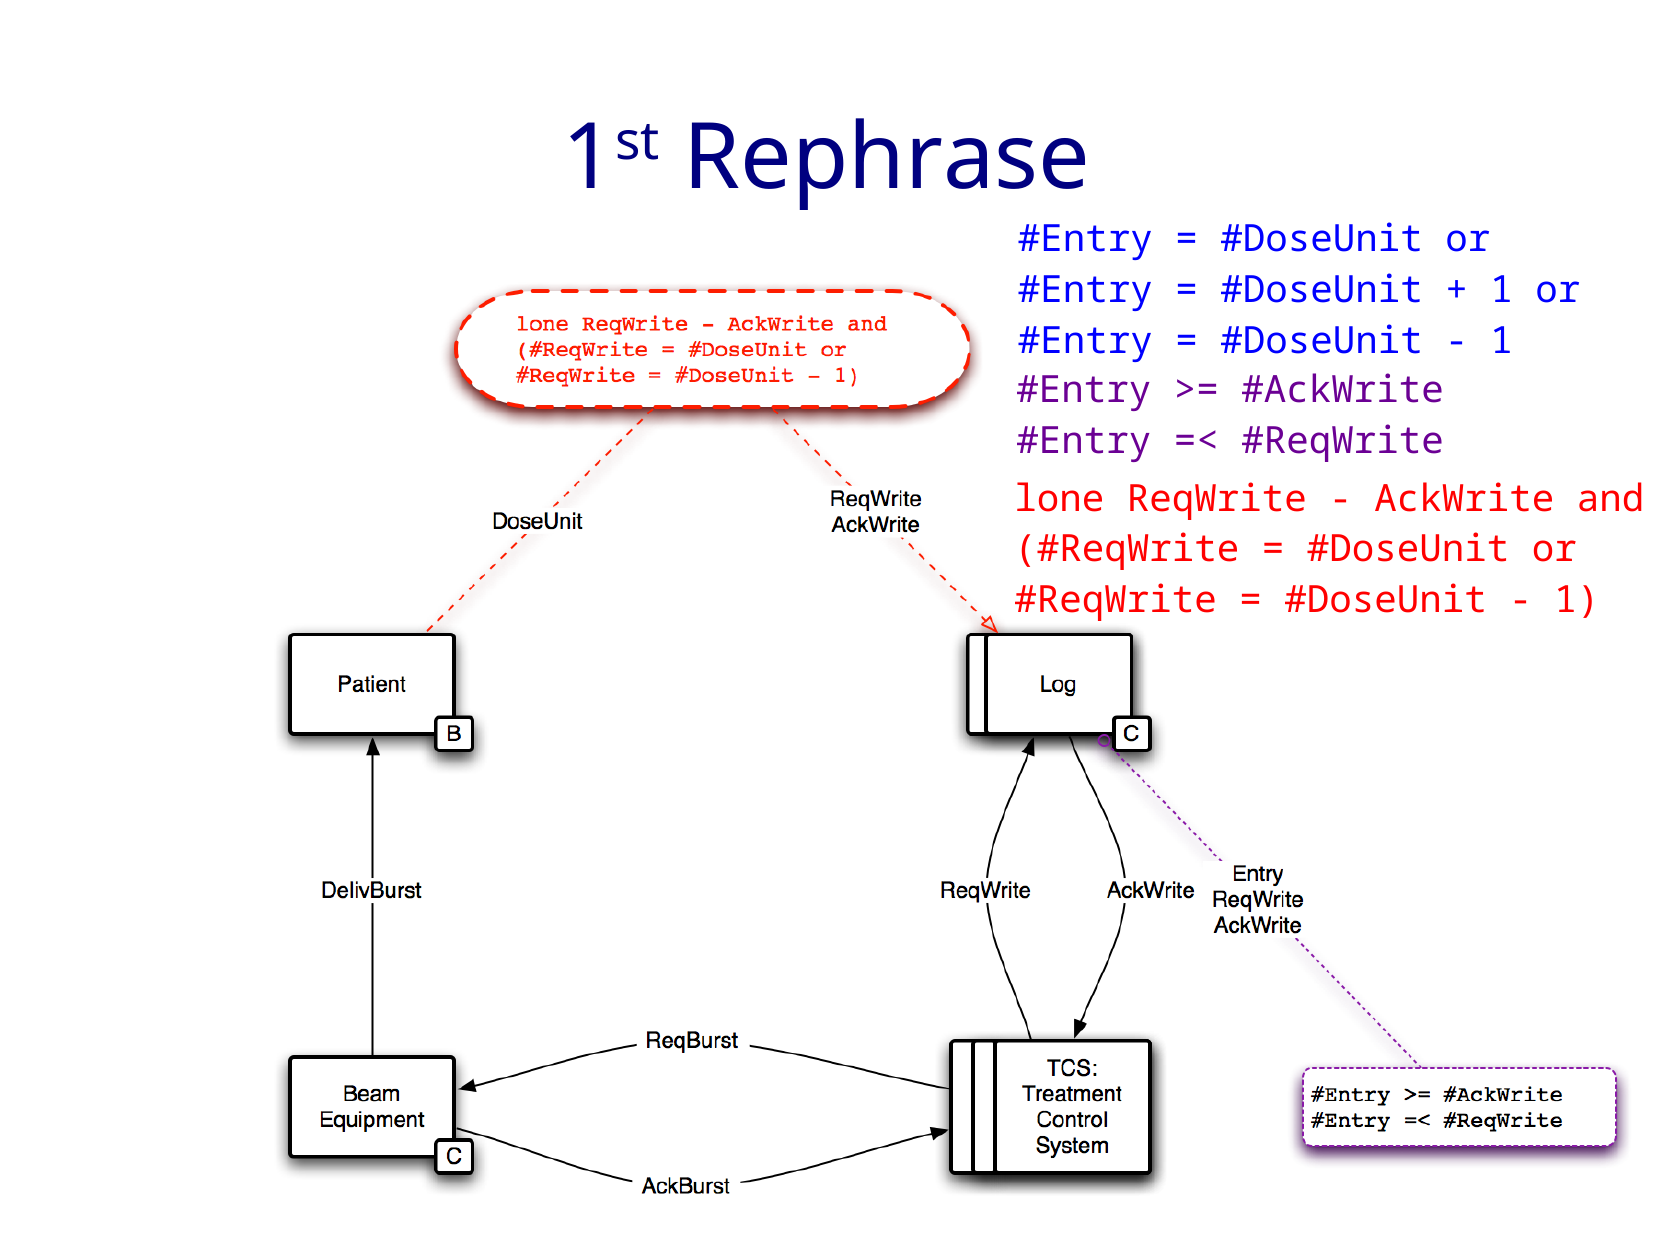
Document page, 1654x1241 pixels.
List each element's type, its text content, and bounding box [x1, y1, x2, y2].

text_box lone ReqWrite - AckWrite and (#ReqWrite = #DoseUnit or #ReqWrite = #DoseUnit - 1) [999, 463, 1654, 610]
text_box #Entry = #DoseUnit or #Entry = #DoseUnit + 1 or #Entry = #DoseUnit - 1 [1003, 204, 1610, 350]
title 1st Rephrase [82, 49, 1571, 257]
picture [253, 261, 1652, 1217]
text_box #Entry >= #AckWrite #Entry =< #ReqWrite [1001, 355, 1471, 458]
